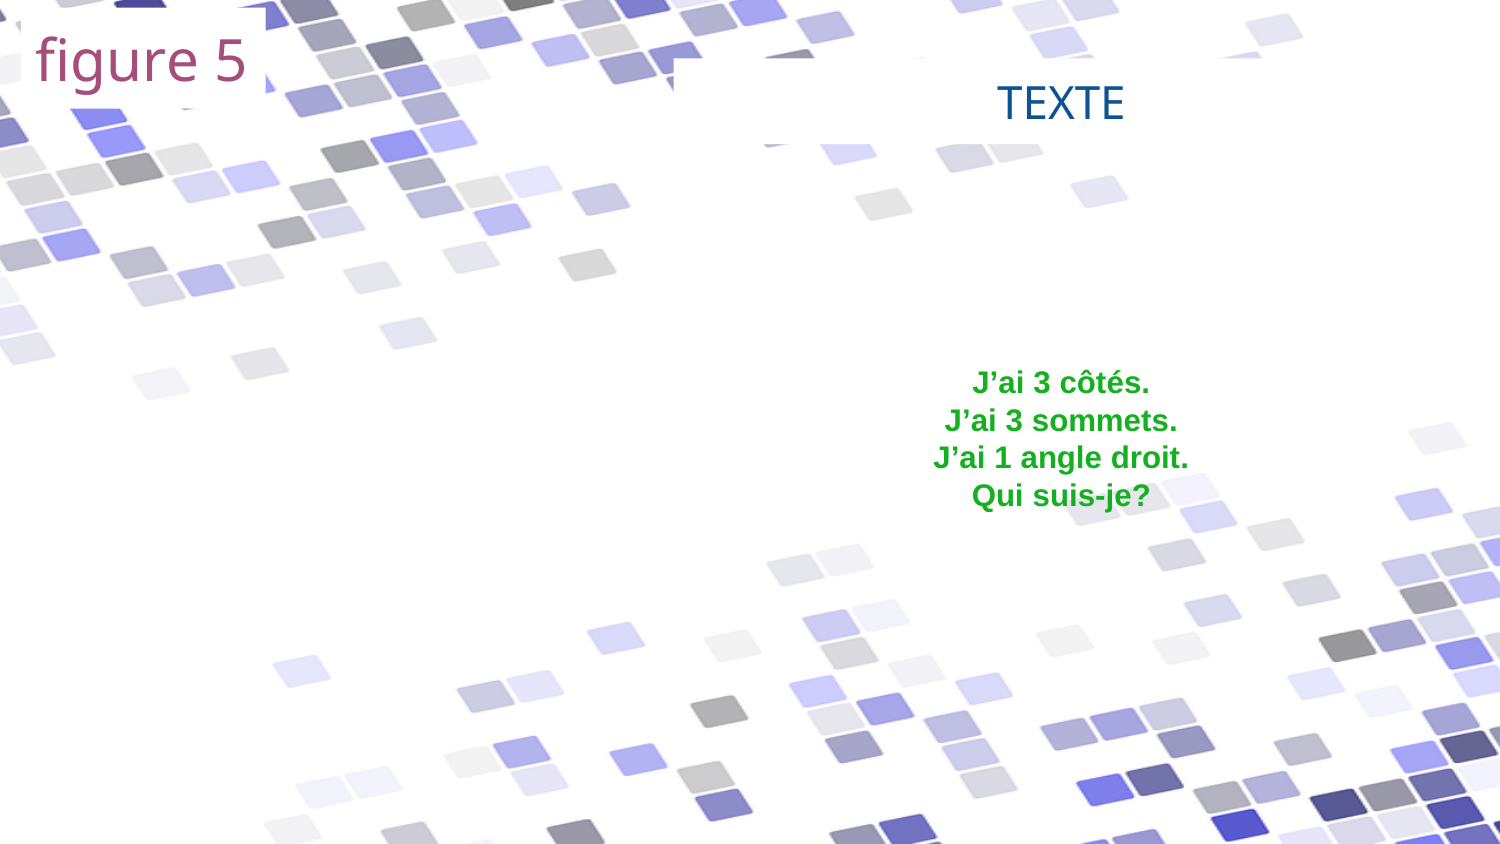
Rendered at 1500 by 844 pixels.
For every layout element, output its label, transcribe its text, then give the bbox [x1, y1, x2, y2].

text_box TEXTE [673, 58, 1450, 145]
text_box [300, 120, 546, 189]
text_box J’ai 3 côtés. J’ai 3 sommets. J’ai 1 angle droit. Qui suis-je? [884, 347, 1239, 530]
text_box figure 5 [20, 7, 266, 109]
picture [0, 0, 1500, 844]
